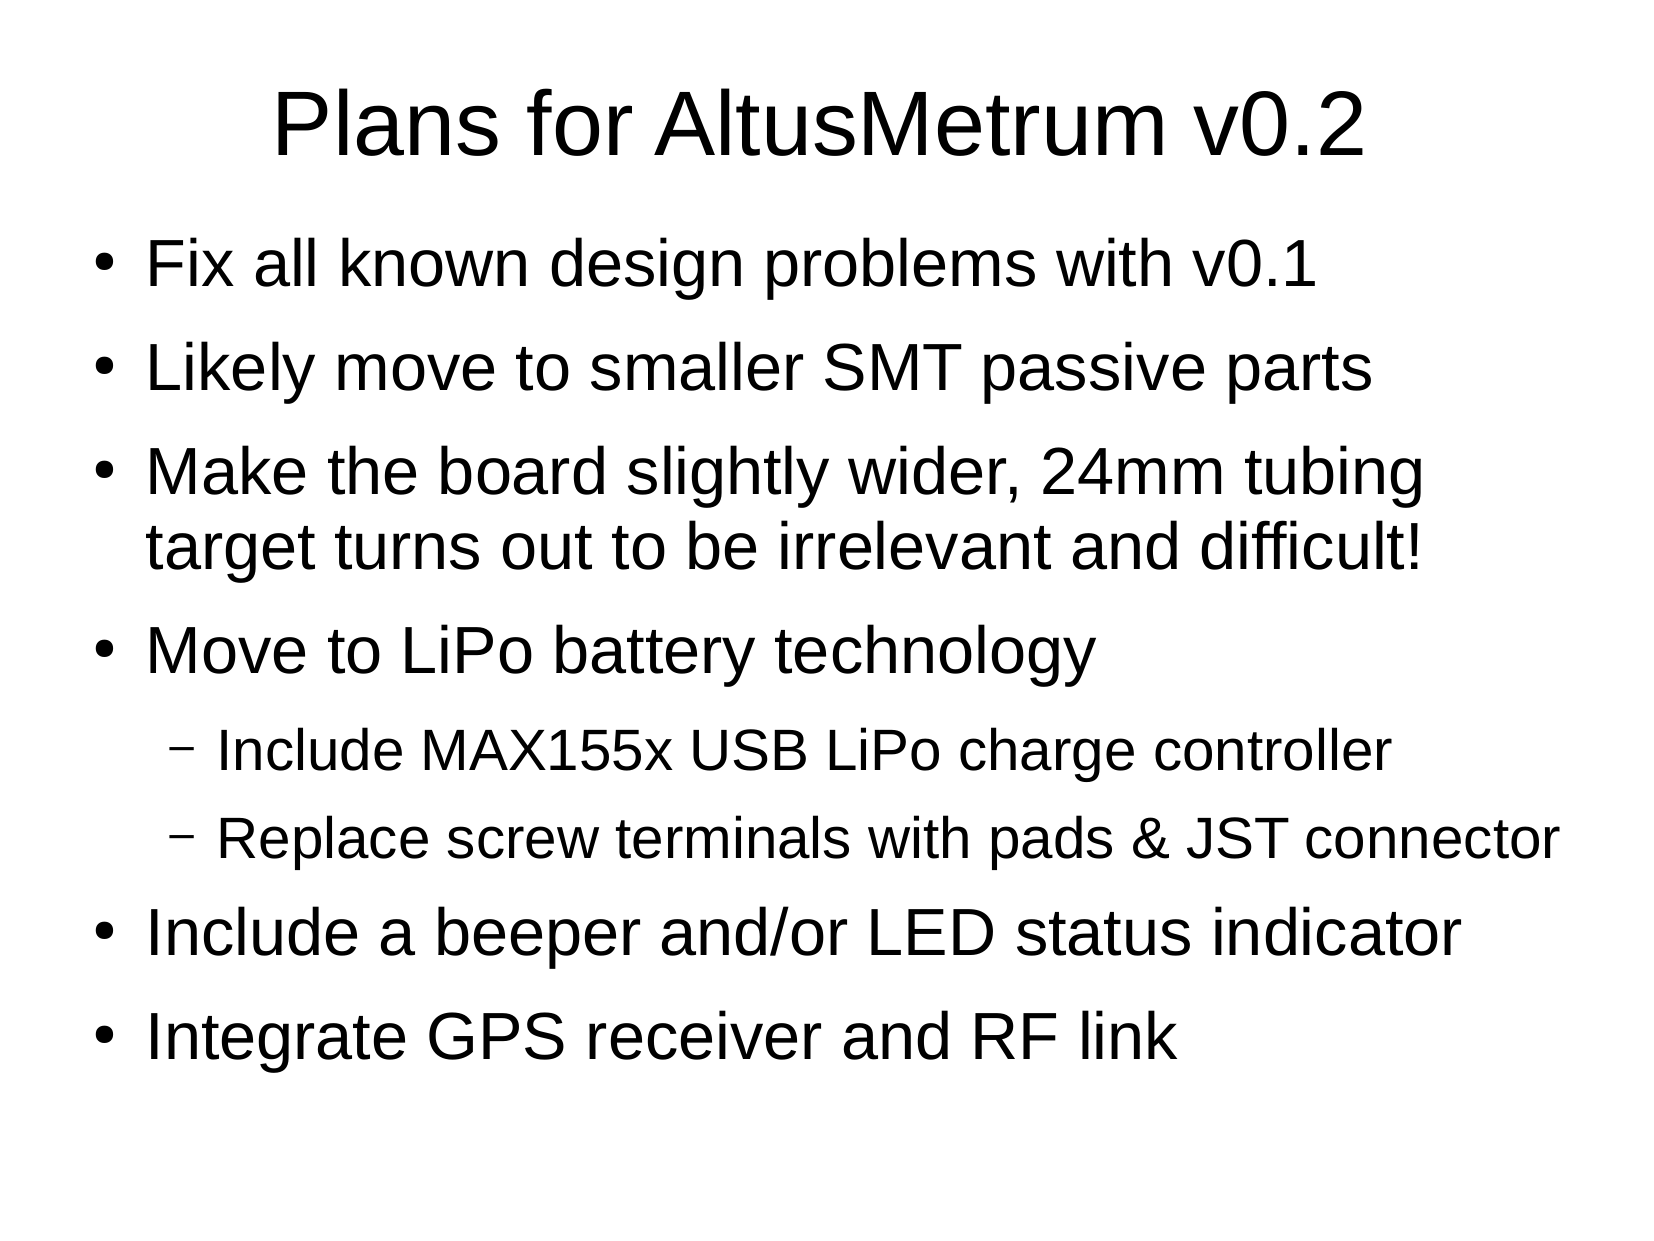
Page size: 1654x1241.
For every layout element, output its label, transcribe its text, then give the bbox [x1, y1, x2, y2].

title Plans for AltusMetrum v0.2 [76, 27, 1565, 220]
list Fix all known design problems with v0.1 Likely move to smaller SMT passive parts Make the board slightly wider, 24mm tubing target turns out to be irrelevant and difficult! Move to LiPo battery technology Include MAX155x USB LiPo charge controller Replace screw terminals with pads & JST connector Include a beeper and/or LED status indicator Integrate GPS receiver and RF link [75, 225, 1564, 1074]
